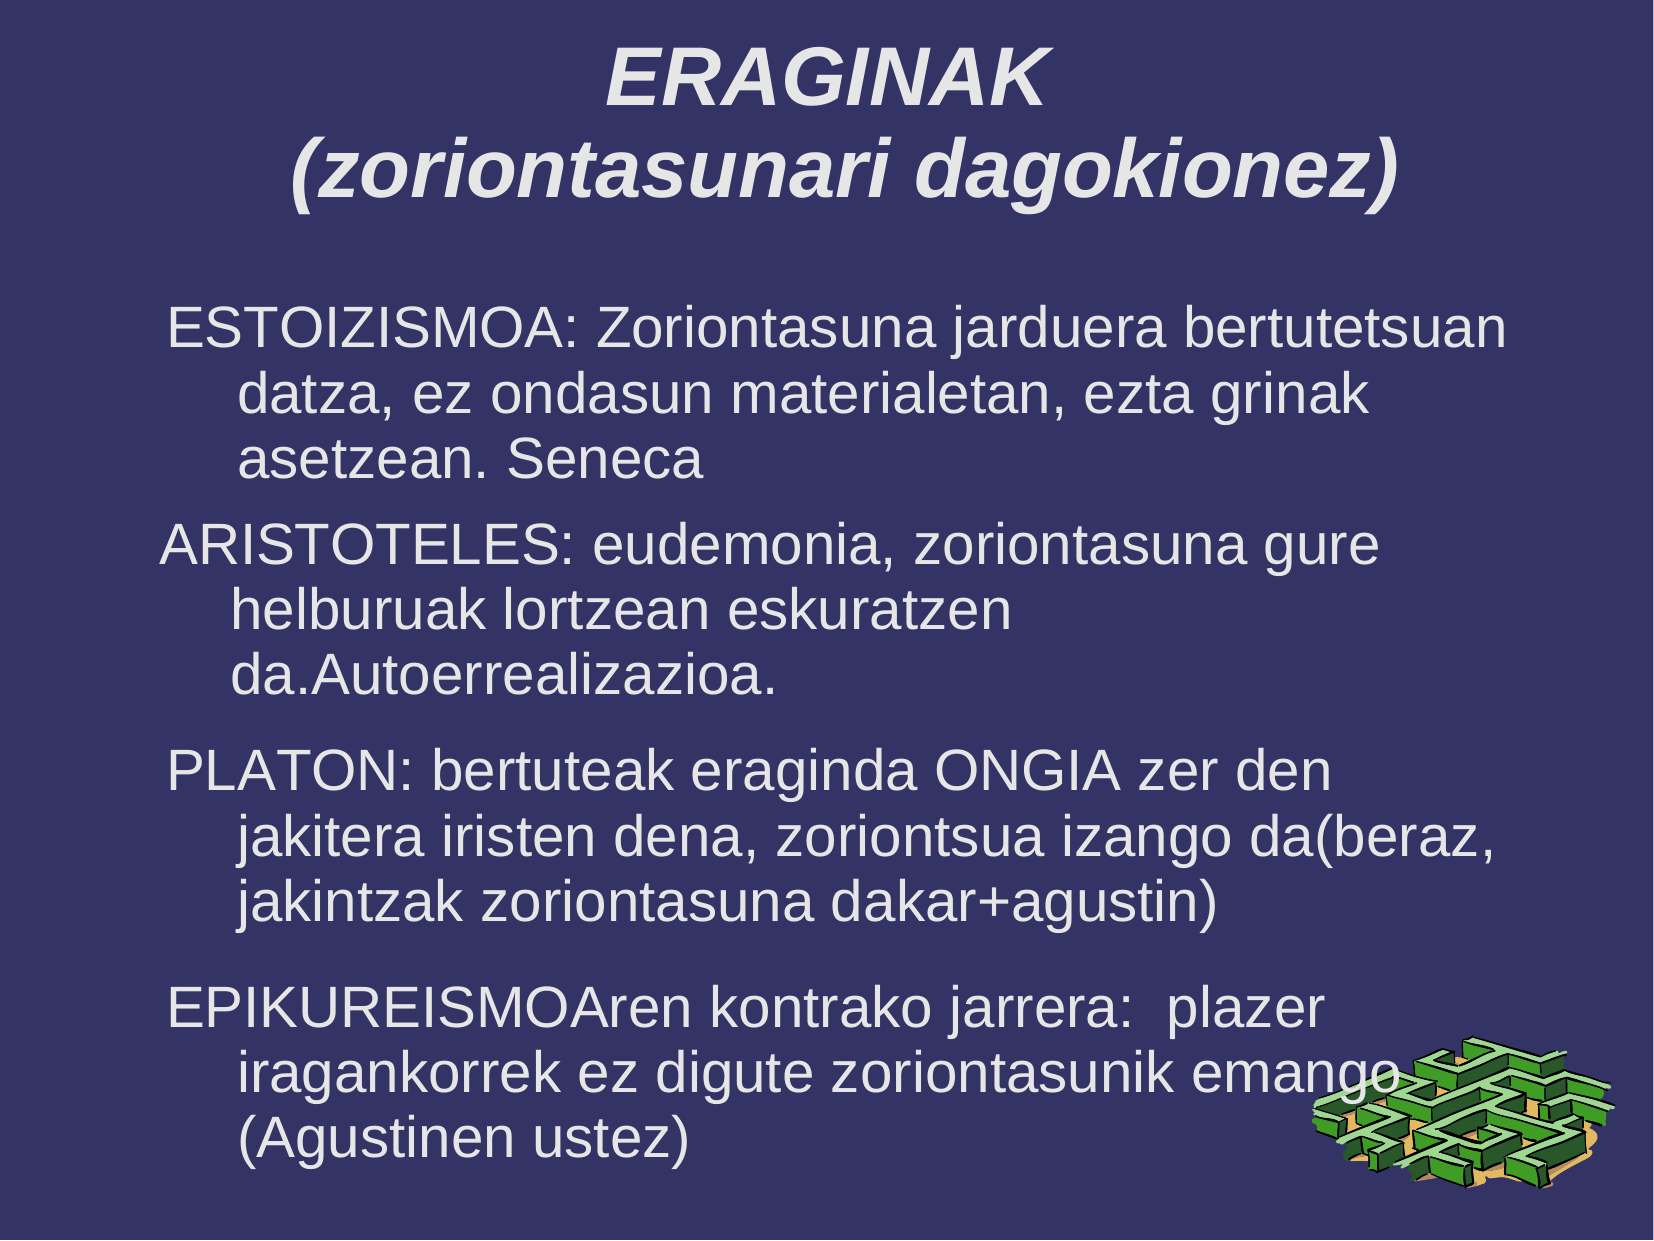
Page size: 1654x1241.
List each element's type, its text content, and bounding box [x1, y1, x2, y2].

title ERAGINAK (zoriontasunari dagokionez) [121, 19, 1534, 227]
list EPIKUREISMOAren kontrako jarrera: plazer iragankorrek ez digute zoriontasunik emango (Agustinen ustez) [154, 974, 1536, 1169]
list ARISTOTELES: eudemonia, zoriontasuna gure helburuak lortzean eskuratzen da.Autoerrealizazioa. [147, 512, 1529, 749]
list PLATON: bertuteak eraginda ONGIA zer den jakitera iristen dena, zoriontsua izango da(beraz, jakintzak zoriontasuna dakar+agustin) [154, 738, 1536, 933]
list ESTOIZISMOA: Zoriontasuna jarduera bertutetsuan datza, ez ondasun materialetan, ezta grinak asetzean. Seneca [154, 295, 1536, 490]
